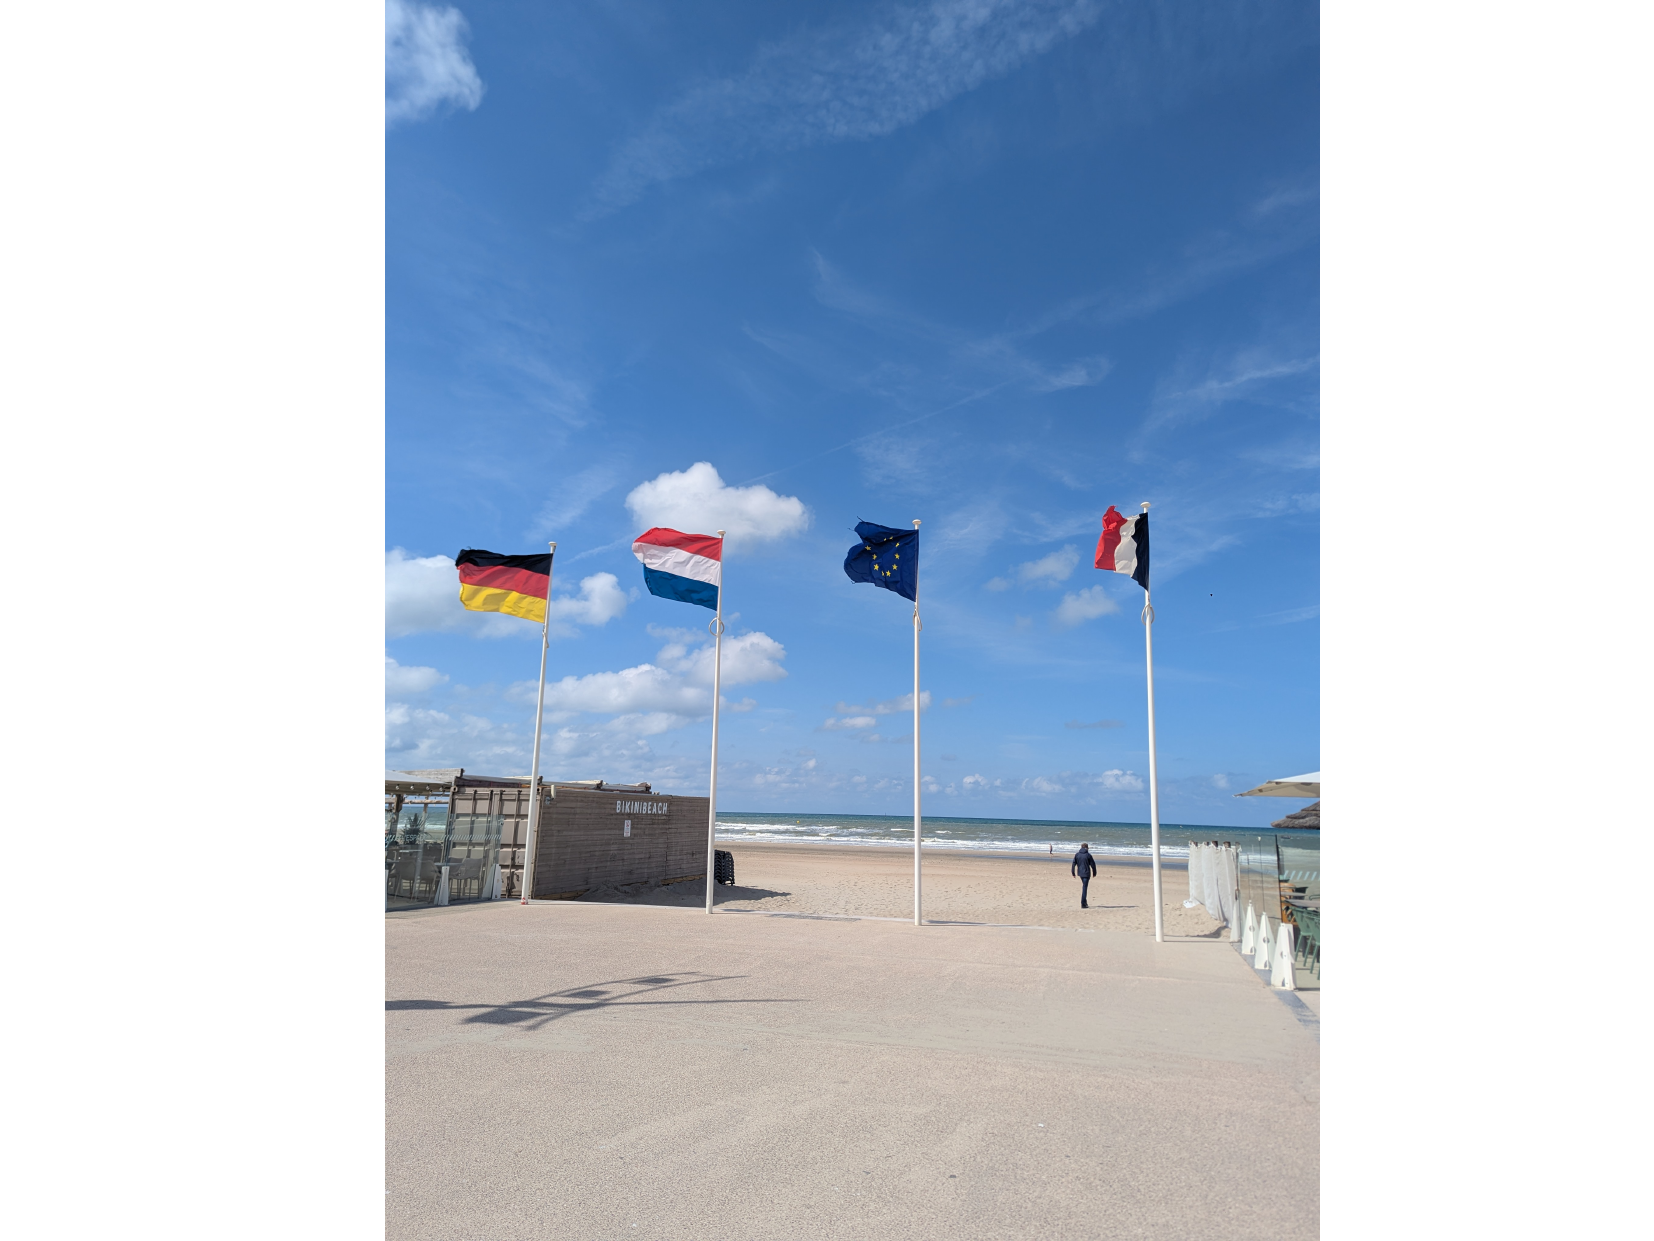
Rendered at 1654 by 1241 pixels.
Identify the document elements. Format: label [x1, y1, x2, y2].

picture [385, 0, 1320, 1241]
